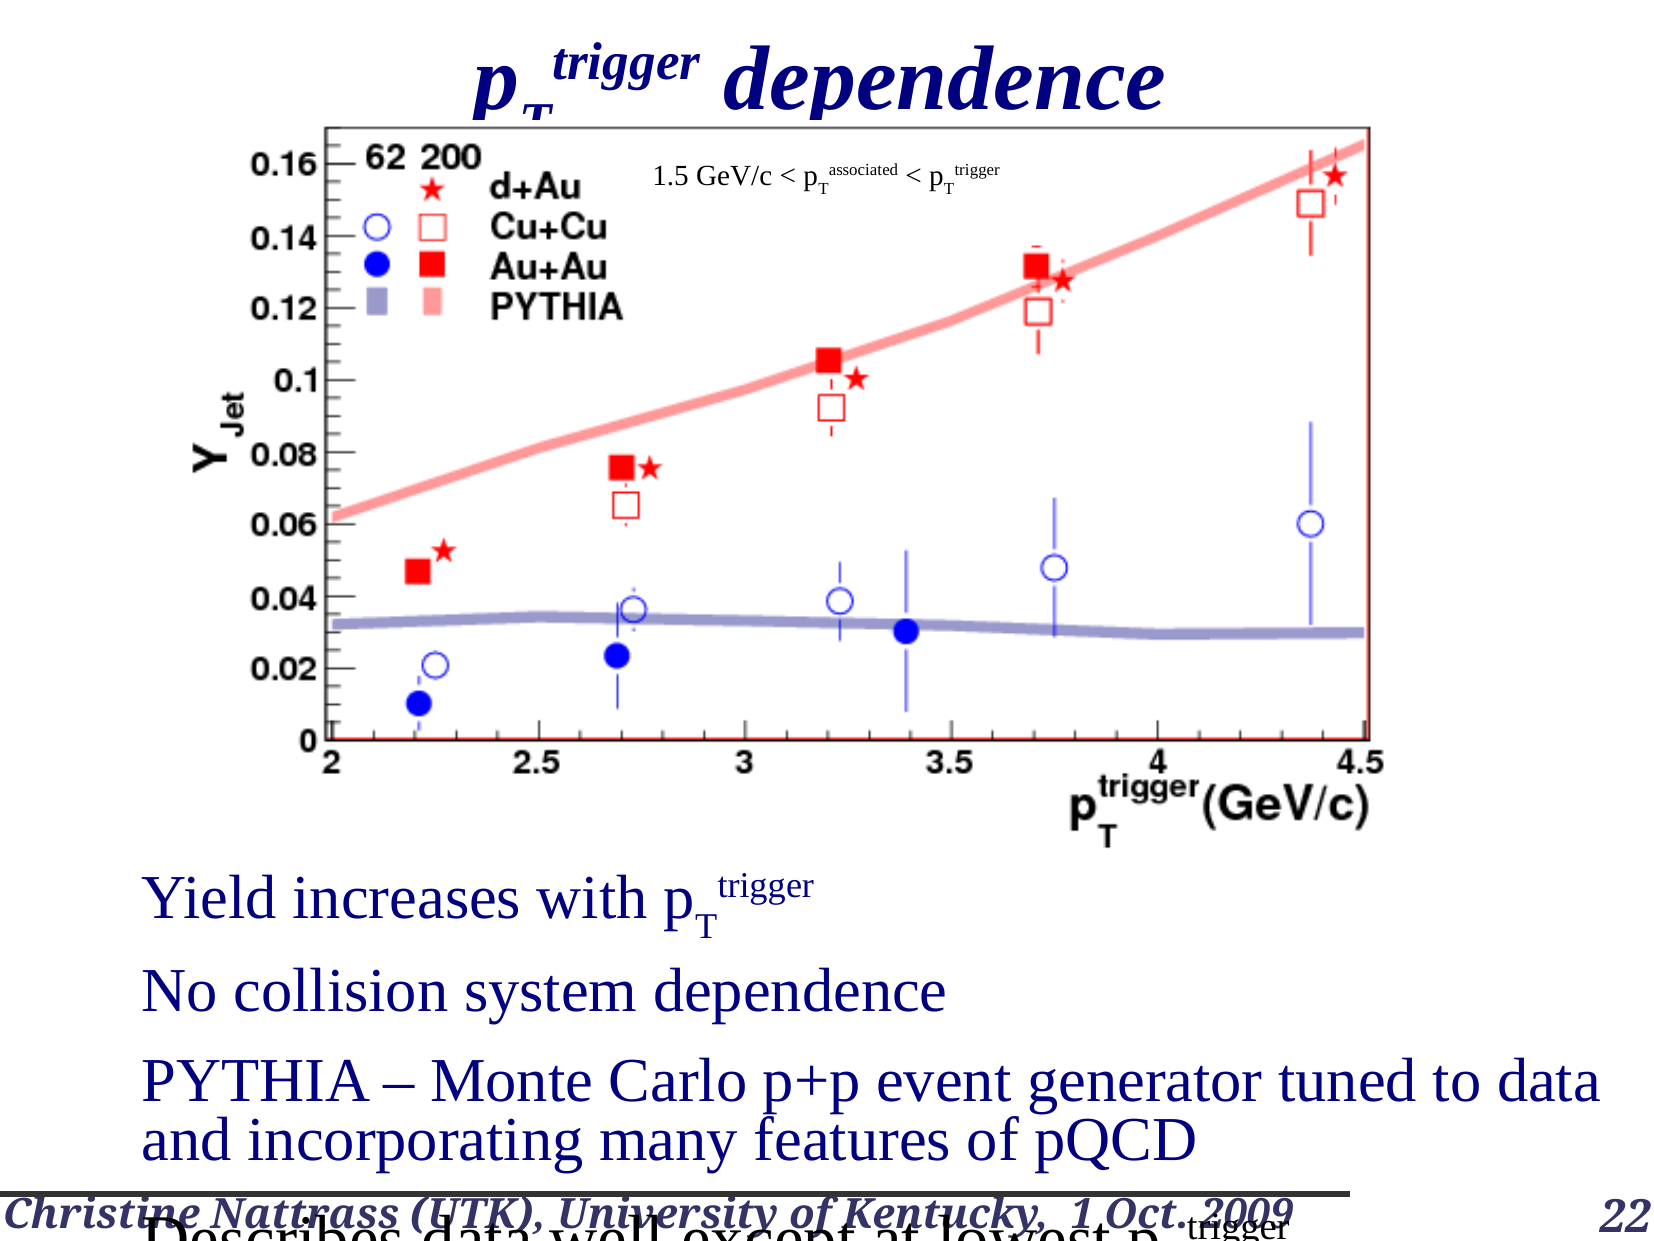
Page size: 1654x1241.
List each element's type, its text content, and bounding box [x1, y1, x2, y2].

text_box 1.5 GeV/c < pTassociated < pTtrigger [637, 143, 1088, 204]
title pTtrigger dependence [76, 0, 1565, 143]
picture [187, 120, 1388, 863]
list Yield increases with pTtrigger No collision system dependence PYTHIA – Monte Carlo p+p event generator tuned to data and incorporating many features of pQCD Describes data well except at lowest pTtrigger [141, 848, 1605, 1196]
